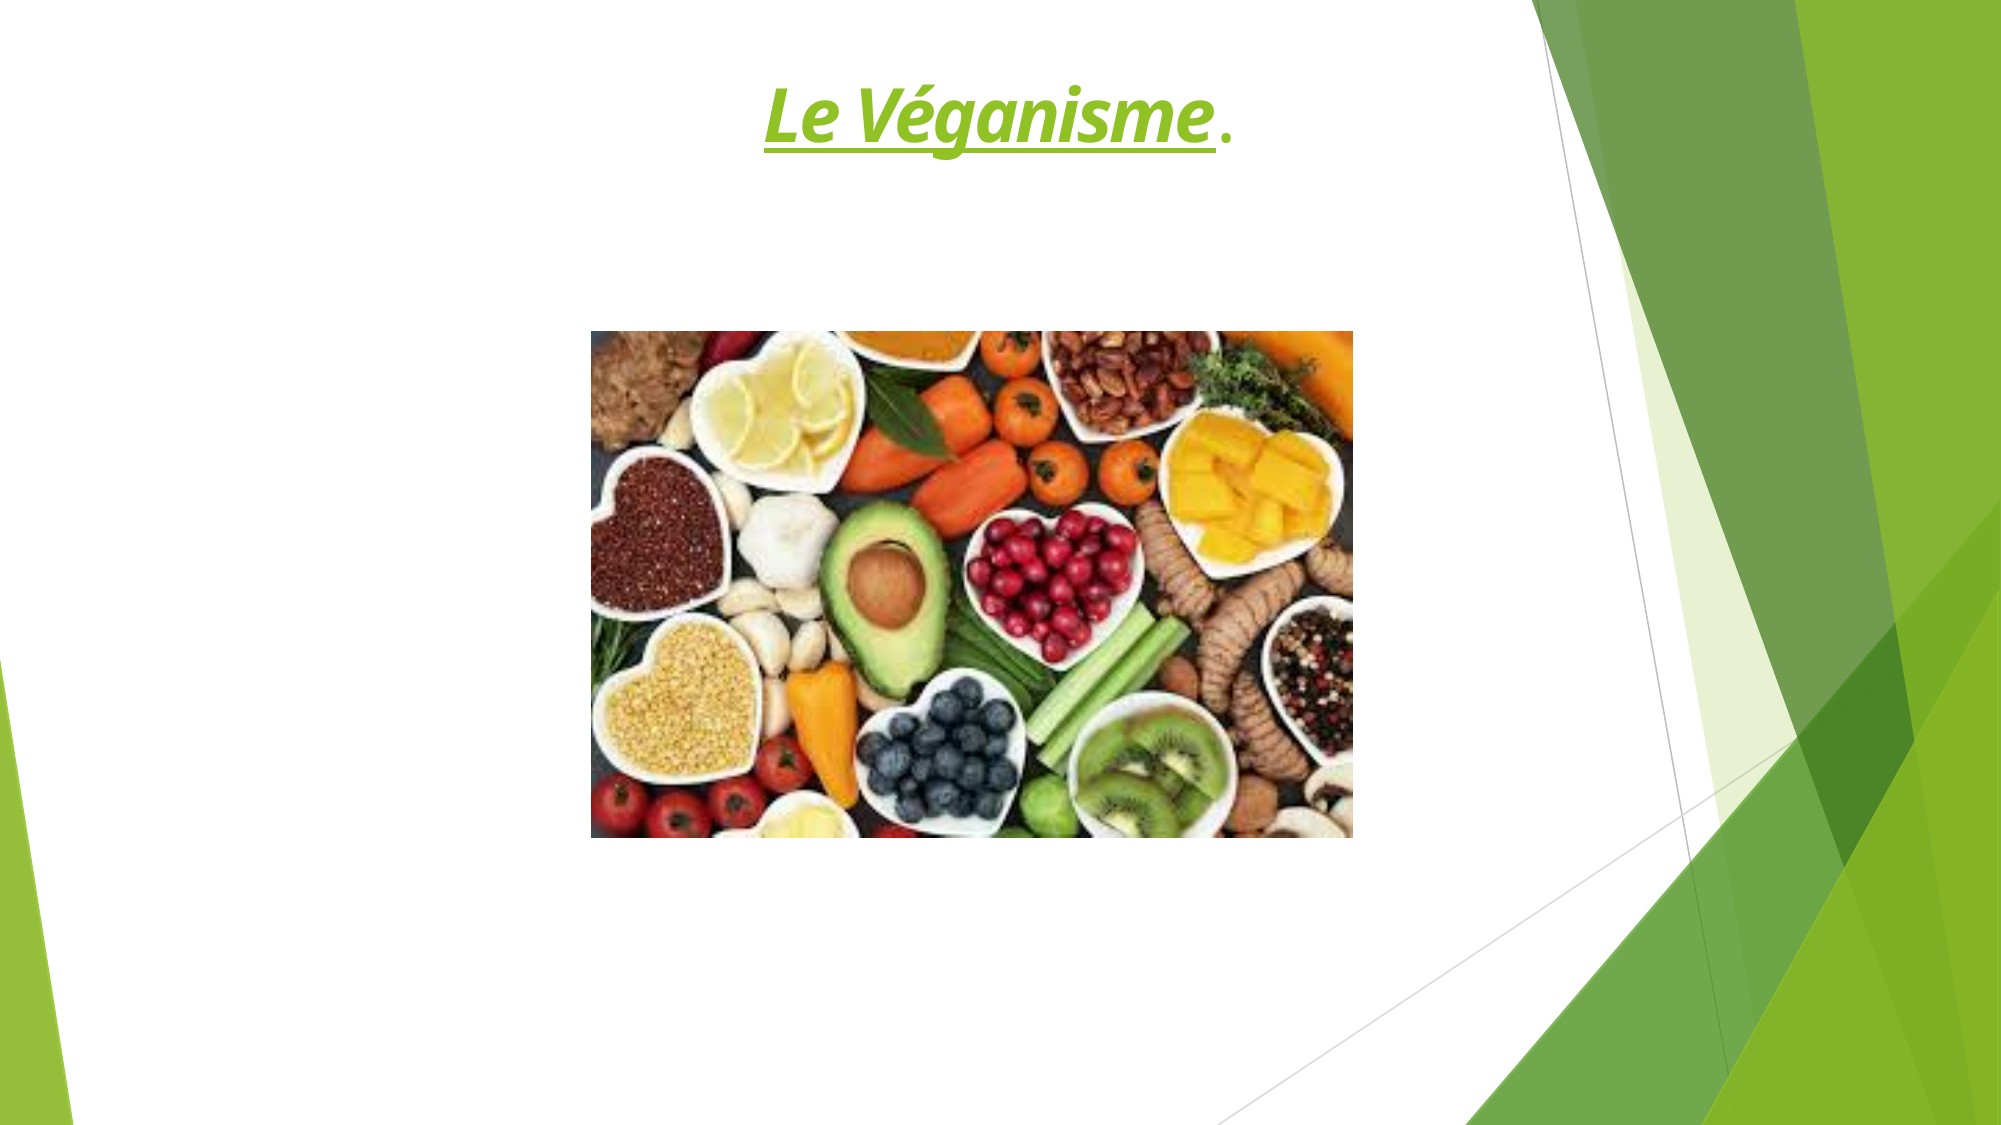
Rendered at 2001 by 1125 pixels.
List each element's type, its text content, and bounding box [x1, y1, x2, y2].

title Le Véganisme. [137, 59, 1863, 269]
picture [591, 331, 1353, 838]
